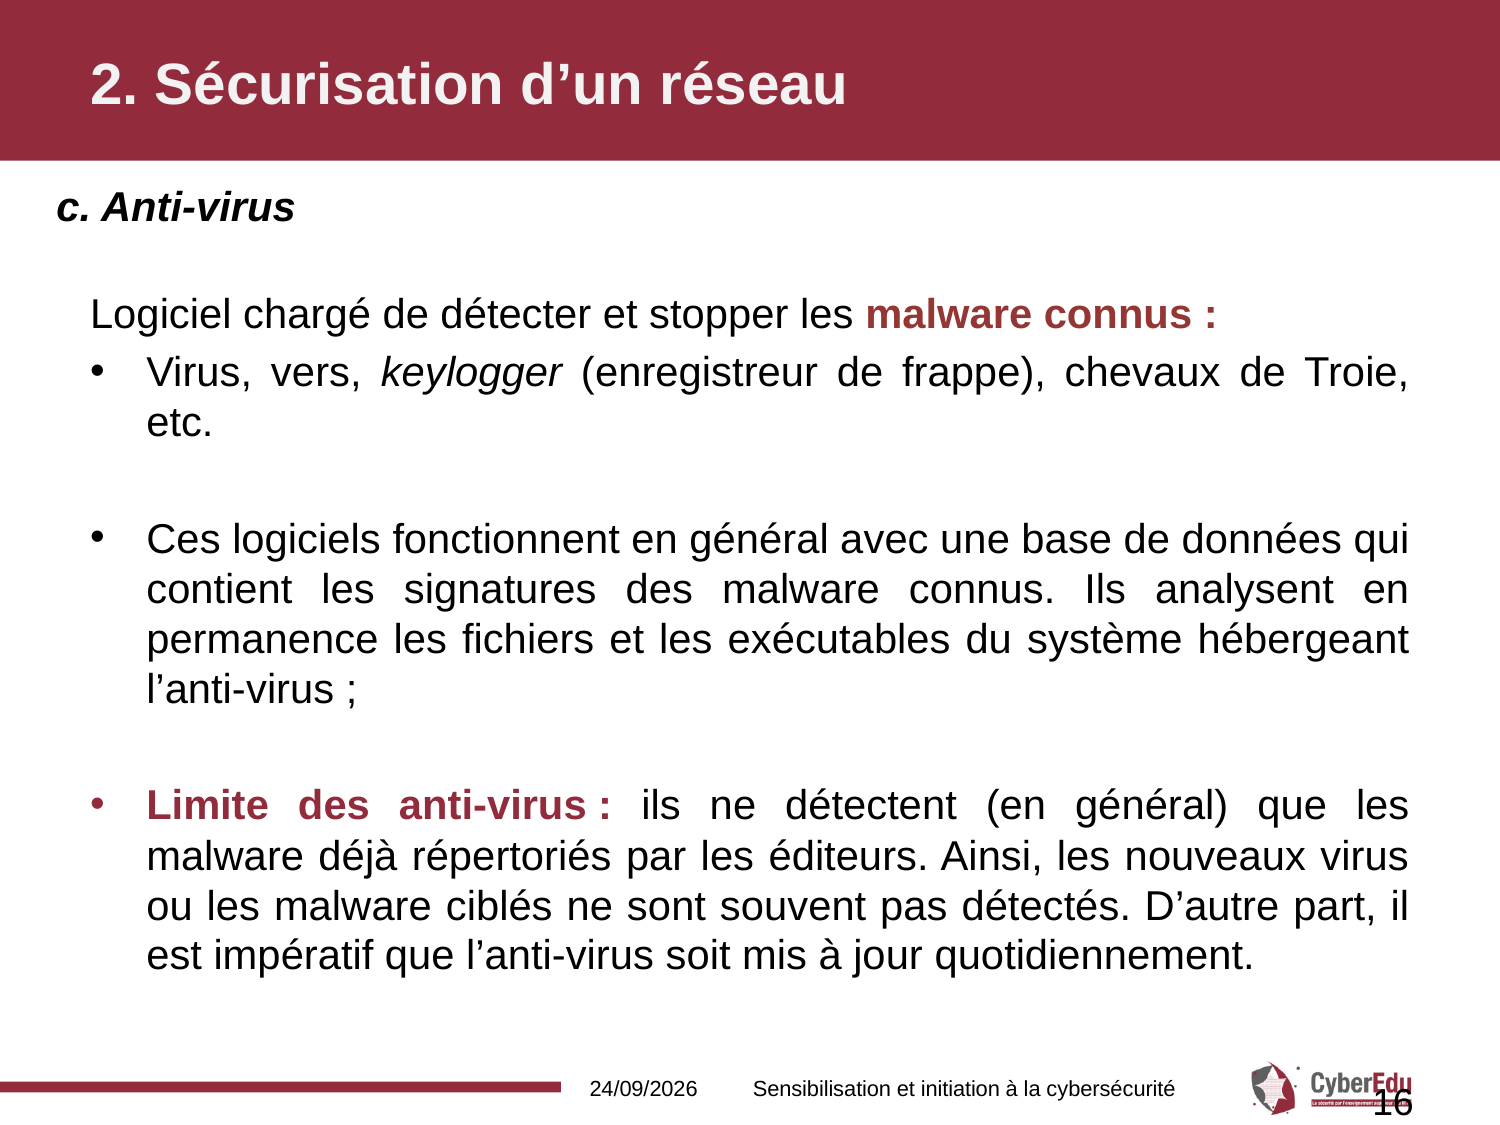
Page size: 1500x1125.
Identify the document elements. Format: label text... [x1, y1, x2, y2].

title 2. Sécurisation d’un réseau [75, 1, 1425, 161]
slide_number 15/11/2020 [561, 1057, 727, 1118]
picture [1246, 1060, 1412, 1115]
text_box c. Anti-virus [41, 172, 1471, 268]
picture [1398, 1101, 1408, 1113]
list Logiciel chargé de détecter et stopper les malware connus : Virus, vers, keylogger (enregistreur de frappe), chevaux de Troie, etc. Ces logiciels fonctionnent en général avec une base de données qui contient les signatures des malware connus. Ils analysent en permanence les fichiers et les exécutables du système hébergeant l’anti-virus ; Limite des anti-virus : ils ne détectent (en général) que les malware déjà répertoriés par les éditeurs. Ainsi, les nouveaux virus ou les malware ciblés ne sont souvent pas détectés. D’autre part, il est impératif que l’anti-virus soit mis à jour quotidiennement. [75, 278, 1425, 1035]
footer Sensibilisation et initiation à la cybersécurité [738, 1057, 1236, 1118]
